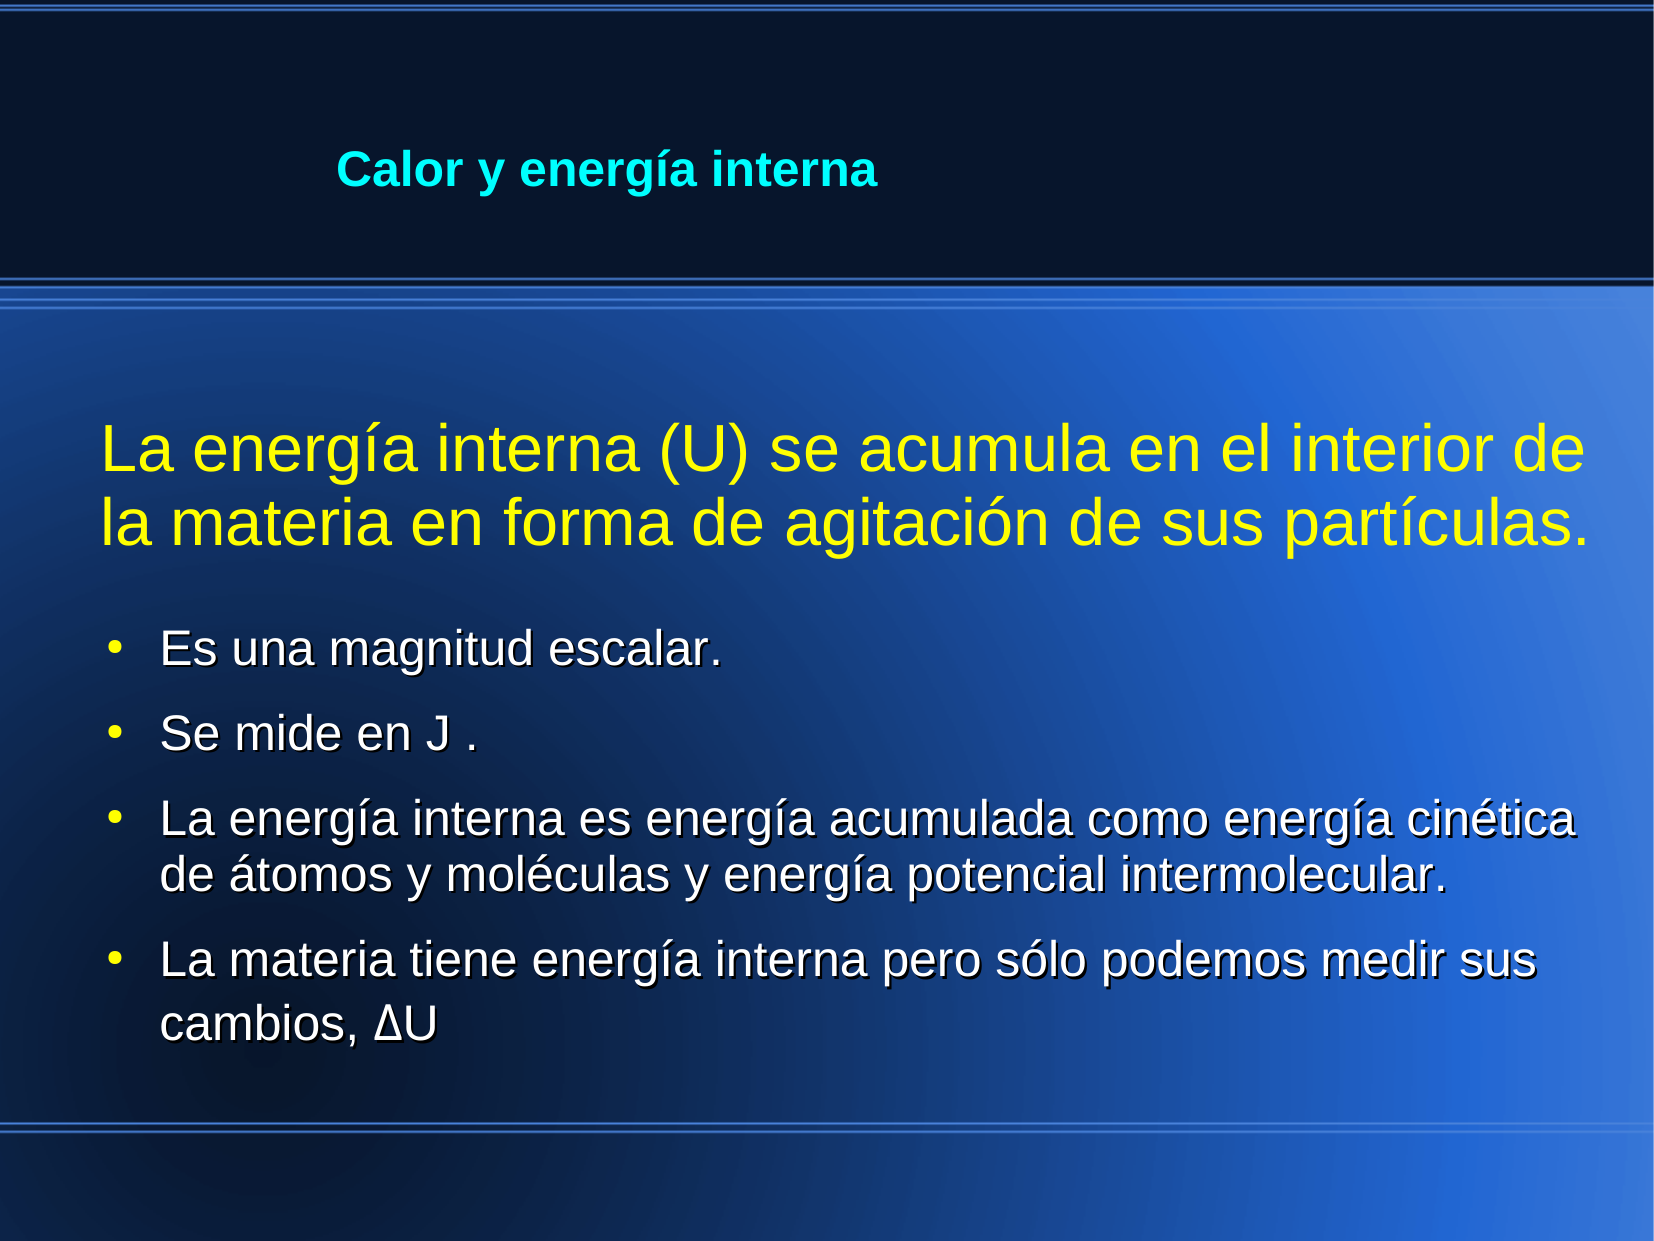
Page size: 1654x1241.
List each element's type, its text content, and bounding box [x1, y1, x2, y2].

title Calor y energía interna [32, 118, 1182, 220]
picture [0, 0, 1654, 1241]
text_box Es una magnitud escalar. Se mide en J . La energía interna es energía acumulada como energía cinética de átomos y moléculas y energía potencial intermolecular. La materia tiene energía interna pero sólo podemos medir sus cambios, ΔU [88, 620, 1625, 1054]
list La energía interna (U) se acumula en el interior de la materia en forma de agitación de sus partículas. [29, 306, 1595, 562]
